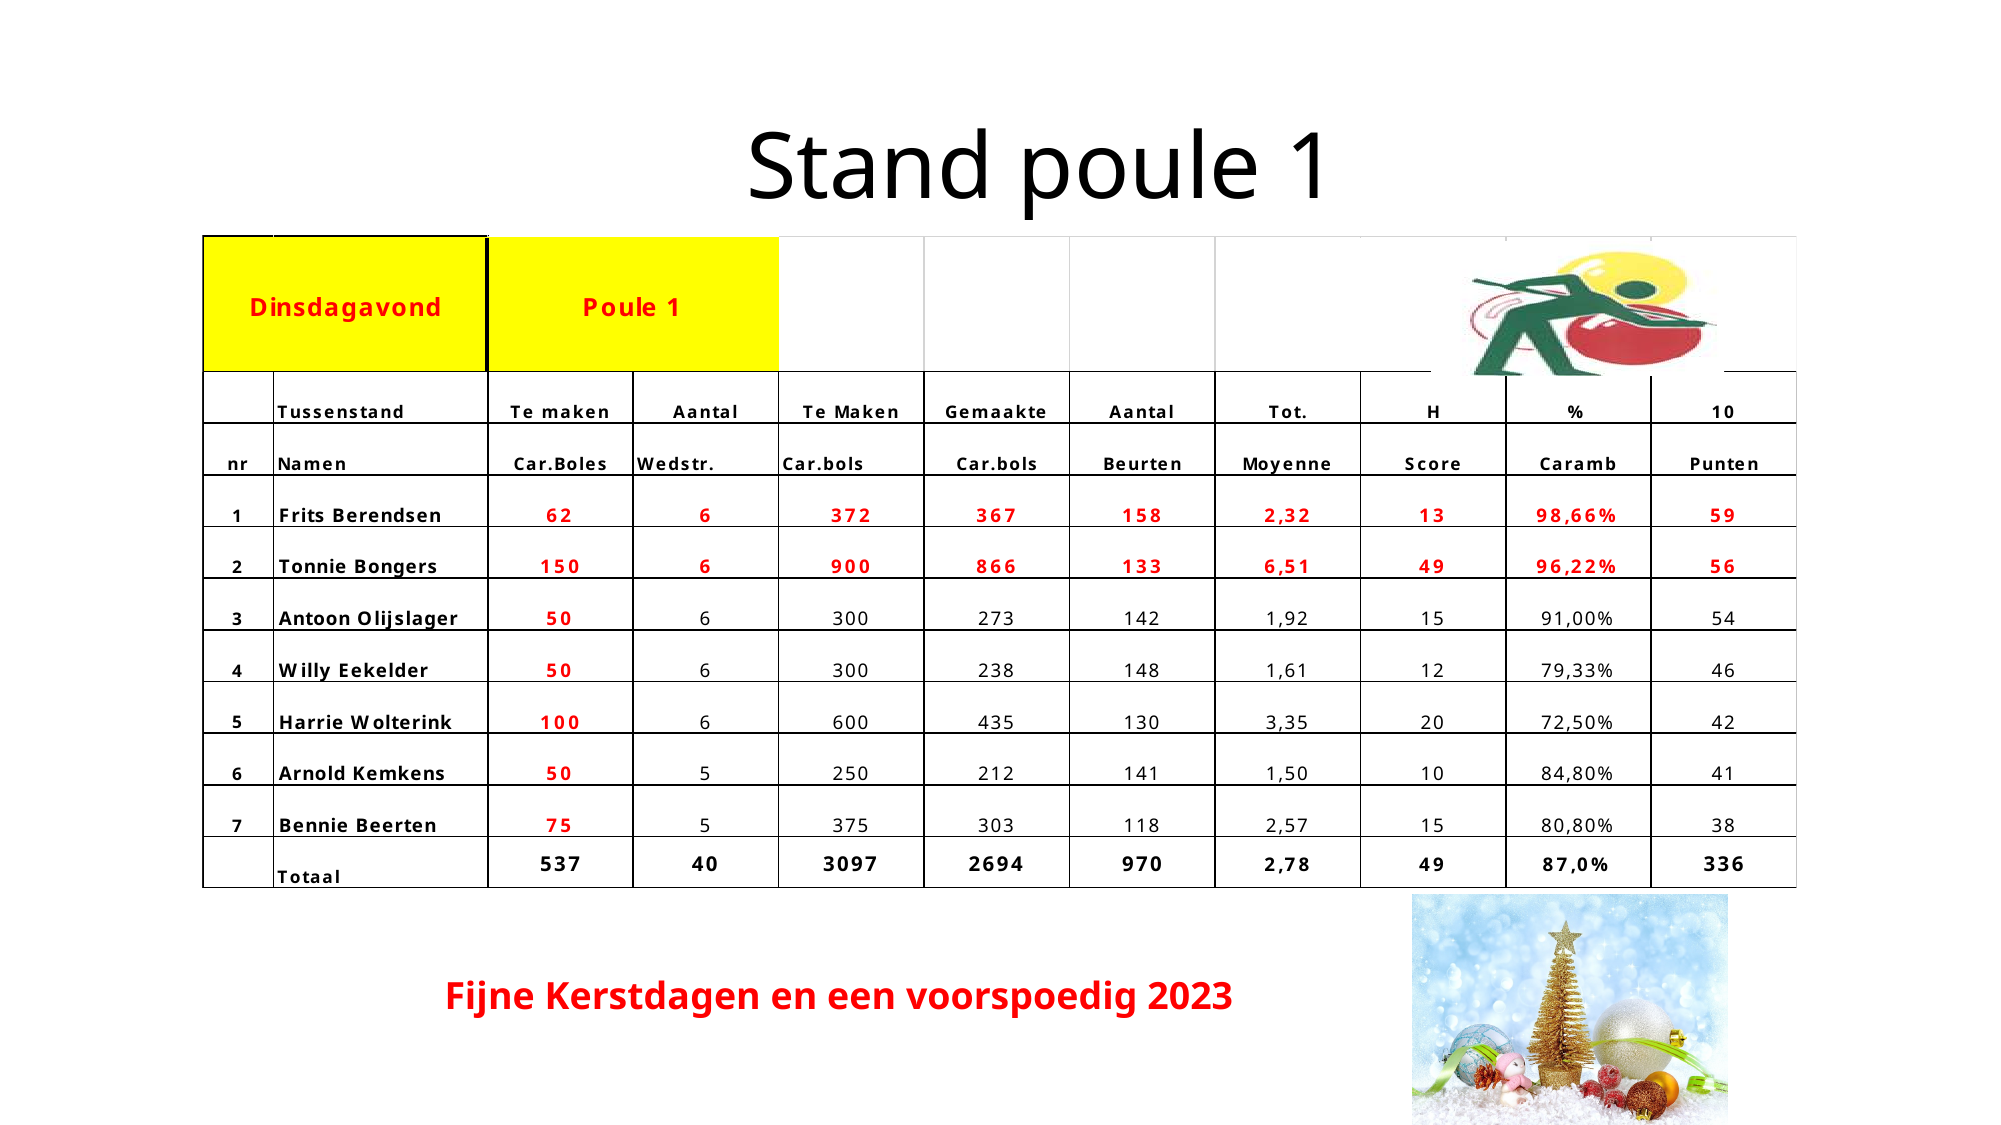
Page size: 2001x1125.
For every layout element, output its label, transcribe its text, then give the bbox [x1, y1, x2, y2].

picture [202, 235, 1798, 890]
text_box Fijne Kerstdagen en een voorspoedig 2023 [429, 964, 1412, 1025]
picture [1412, 894, 1728, 1125]
title Stand poule 1 [137, 59, 1863, 278]
